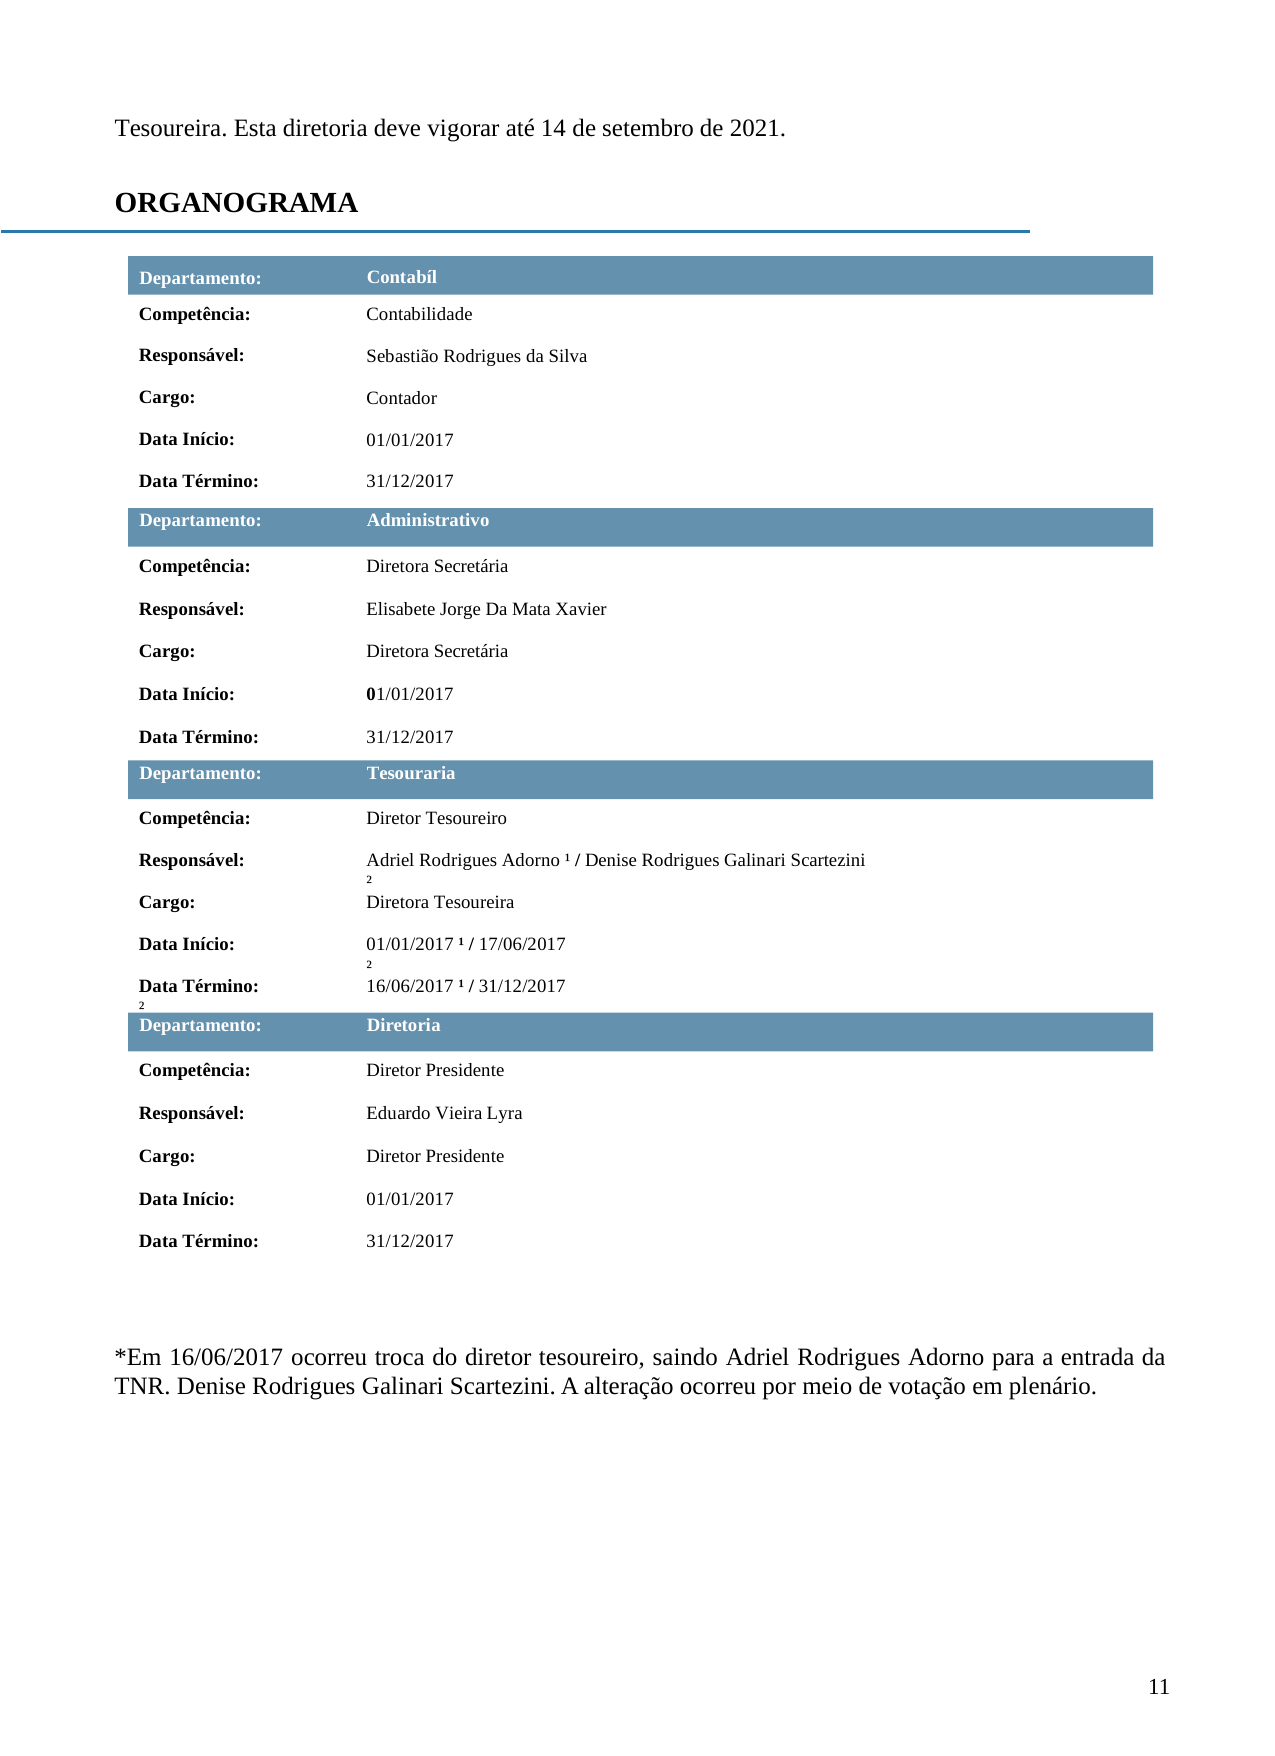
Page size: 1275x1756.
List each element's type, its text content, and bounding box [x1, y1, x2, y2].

text_box Responsável: [136, 847, 247, 871]
text_box Competência: Contabilidade [136, 301, 474, 325]
text_box Diretora Tesoureira [364, 890, 516, 914]
text_box Departamento: Tesouraria [128, 760, 1154, 800]
text_box Competência: Diretor Tesoureiro [136, 805, 509, 830]
text_box Cargo: [136, 385, 198, 408]
text_box Data Término: 31/12/2017 [136, 469, 455, 493]
text_box Data Início: [136, 931, 237, 955]
text_box Cargo: [136, 889, 198, 913]
text_box Tesoureira. Esta diretoria deve vigorar até 14 de setembro de 2021. ORGANOGRAMA [112, 111, 789, 216]
text_box Data Término: 16/06/2017 ¹ / 31/12/2017 ² [136, 973, 576, 998]
text_box Departamento: Contabíl [128, 256, 1154, 295]
text_box Departamento: Diretoria [128, 1012, 1154, 1052]
text_box Contador [364, 385, 439, 409]
text_box 01/01/2017 [364, 427, 455, 451]
text_box Sebastião Rodrigues da Silva [364, 343, 588, 367]
text_box *Em 16/06/2017 ocorreu troca do diretor tesoureiro, saindo Adriel Rodrigues Adorno para a entrada da TNR. Denise Rodrigues Galinari Scartezini. A alteração ocorreu por meio de votação em plenário. [112, 1341, 1169, 1400]
text_box Departamento: Administrativo [128, 508, 1154, 547]
text_box Responsável: [136, 343, 247, 366]
text_box Competência: Diretora Secretária Responsável: Elisabete Jorge Da Mata Xavier Cargo: Diretora Secretária Data Início: 01/01/2017 Data Término: 31/12/2017 [136, 553, 609, 745]
text_box 11 [1143, 1671, 1176, 1705]
text_box Data Início: [136, 427, 237, 450]
text_box Competência: Diretor Presidente Responsável: Eduardo Vieira Lyra Cargo: Diretor Presidente Data Início: 01/01/2017 Data Término: 31/12/2017 [136, 1058, 524, 1250]
text_box Adriel Rodrigues Adorno ¹ / Denise Rodrigues Galinari Scartezini ² [364, 847, 876, 872]
text_box 01/01/2017 ¹ / 17/06/2017 ² [364, 931, 576, 956]
